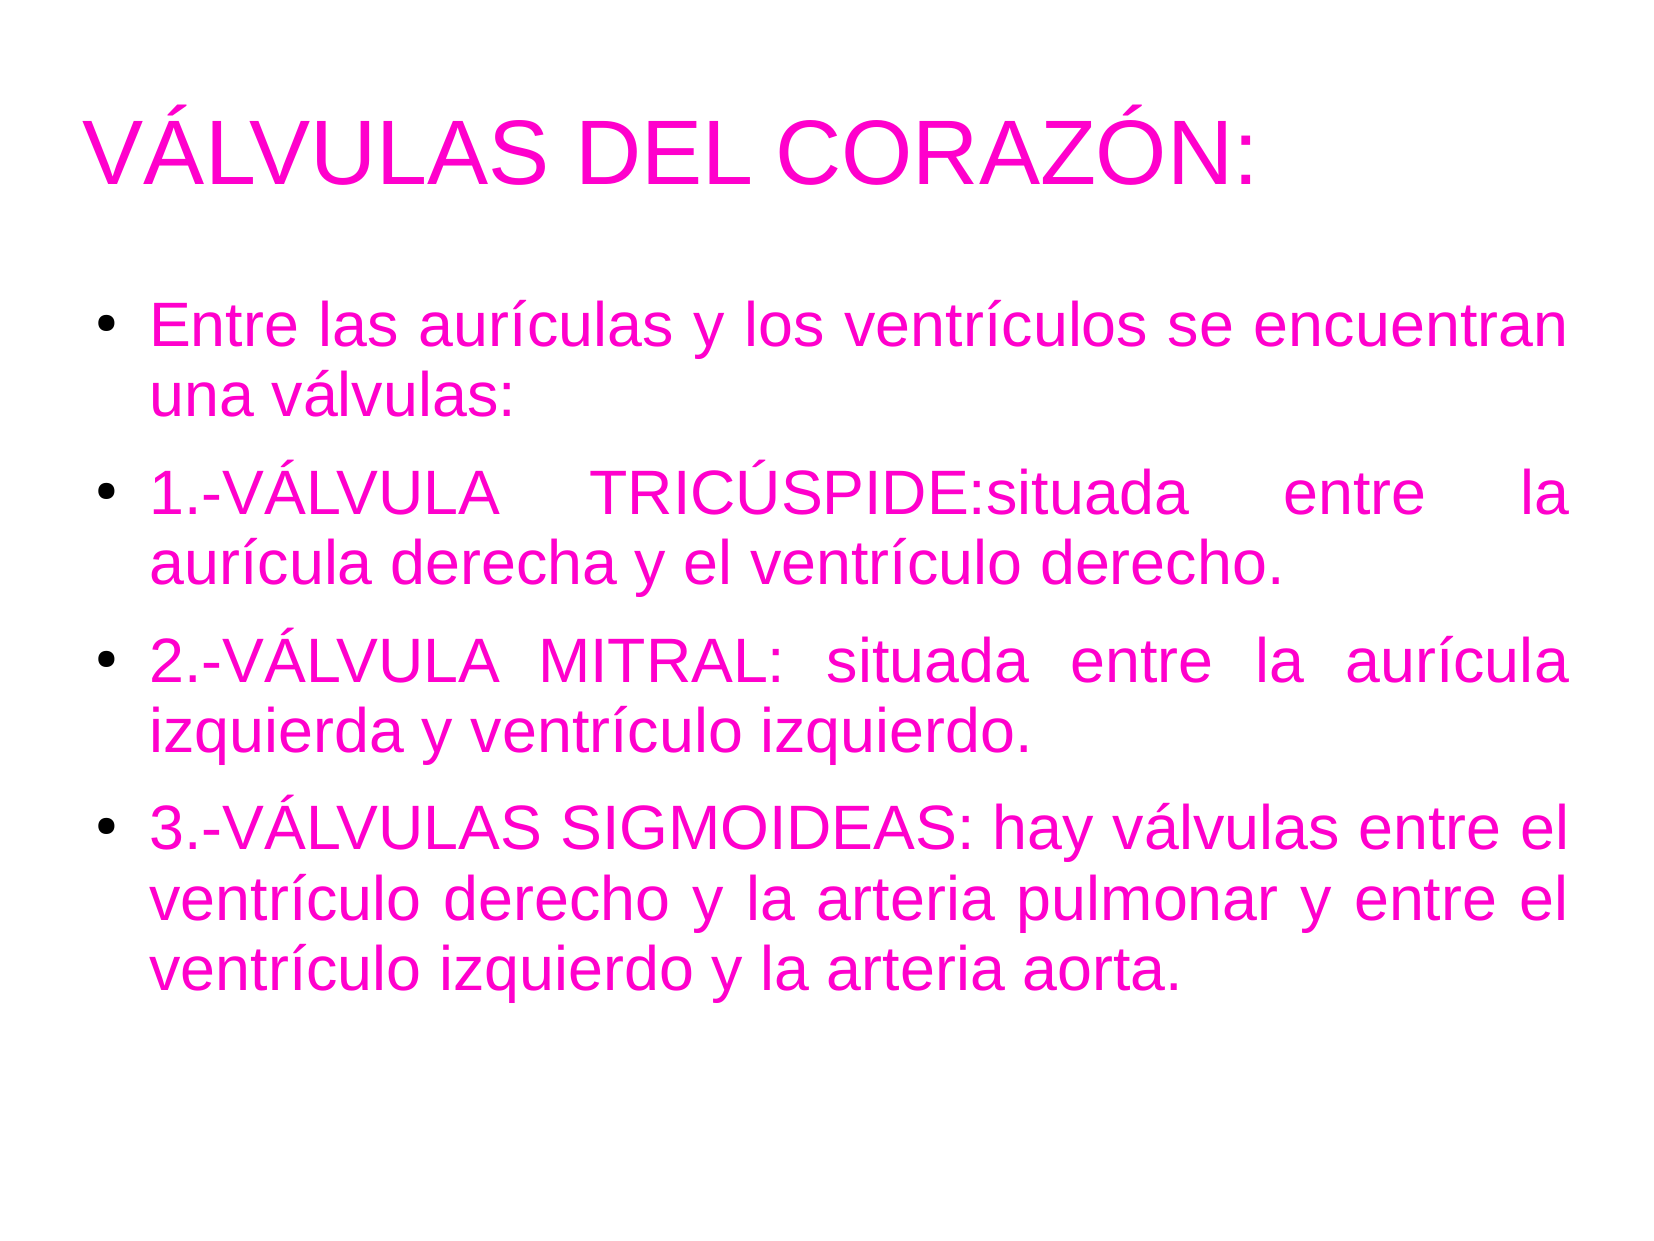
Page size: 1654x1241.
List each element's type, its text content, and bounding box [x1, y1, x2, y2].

title VÁLVULAS DEL CORAZÓN: [82, 49, 1571, 257]
list Entre las aurículas y los ventrículos se encuentran una válvulas: 1.-VÁLVULA TRICÚSPIDE:situada entre la aurícula derecha y el ventrículo derecho. 2.-VÁLVULA MITRAL: situada entre la aurícula izquierda y ventrículo izquierdo. 3.-VÁLVULAS SIGMOIDEAS: hay válvulas entre el ventrículo derecho y la arteria pulmonar y entre el ventrículo izquierdo y la arteria aorta. [82, 290, 1571, 1010]
